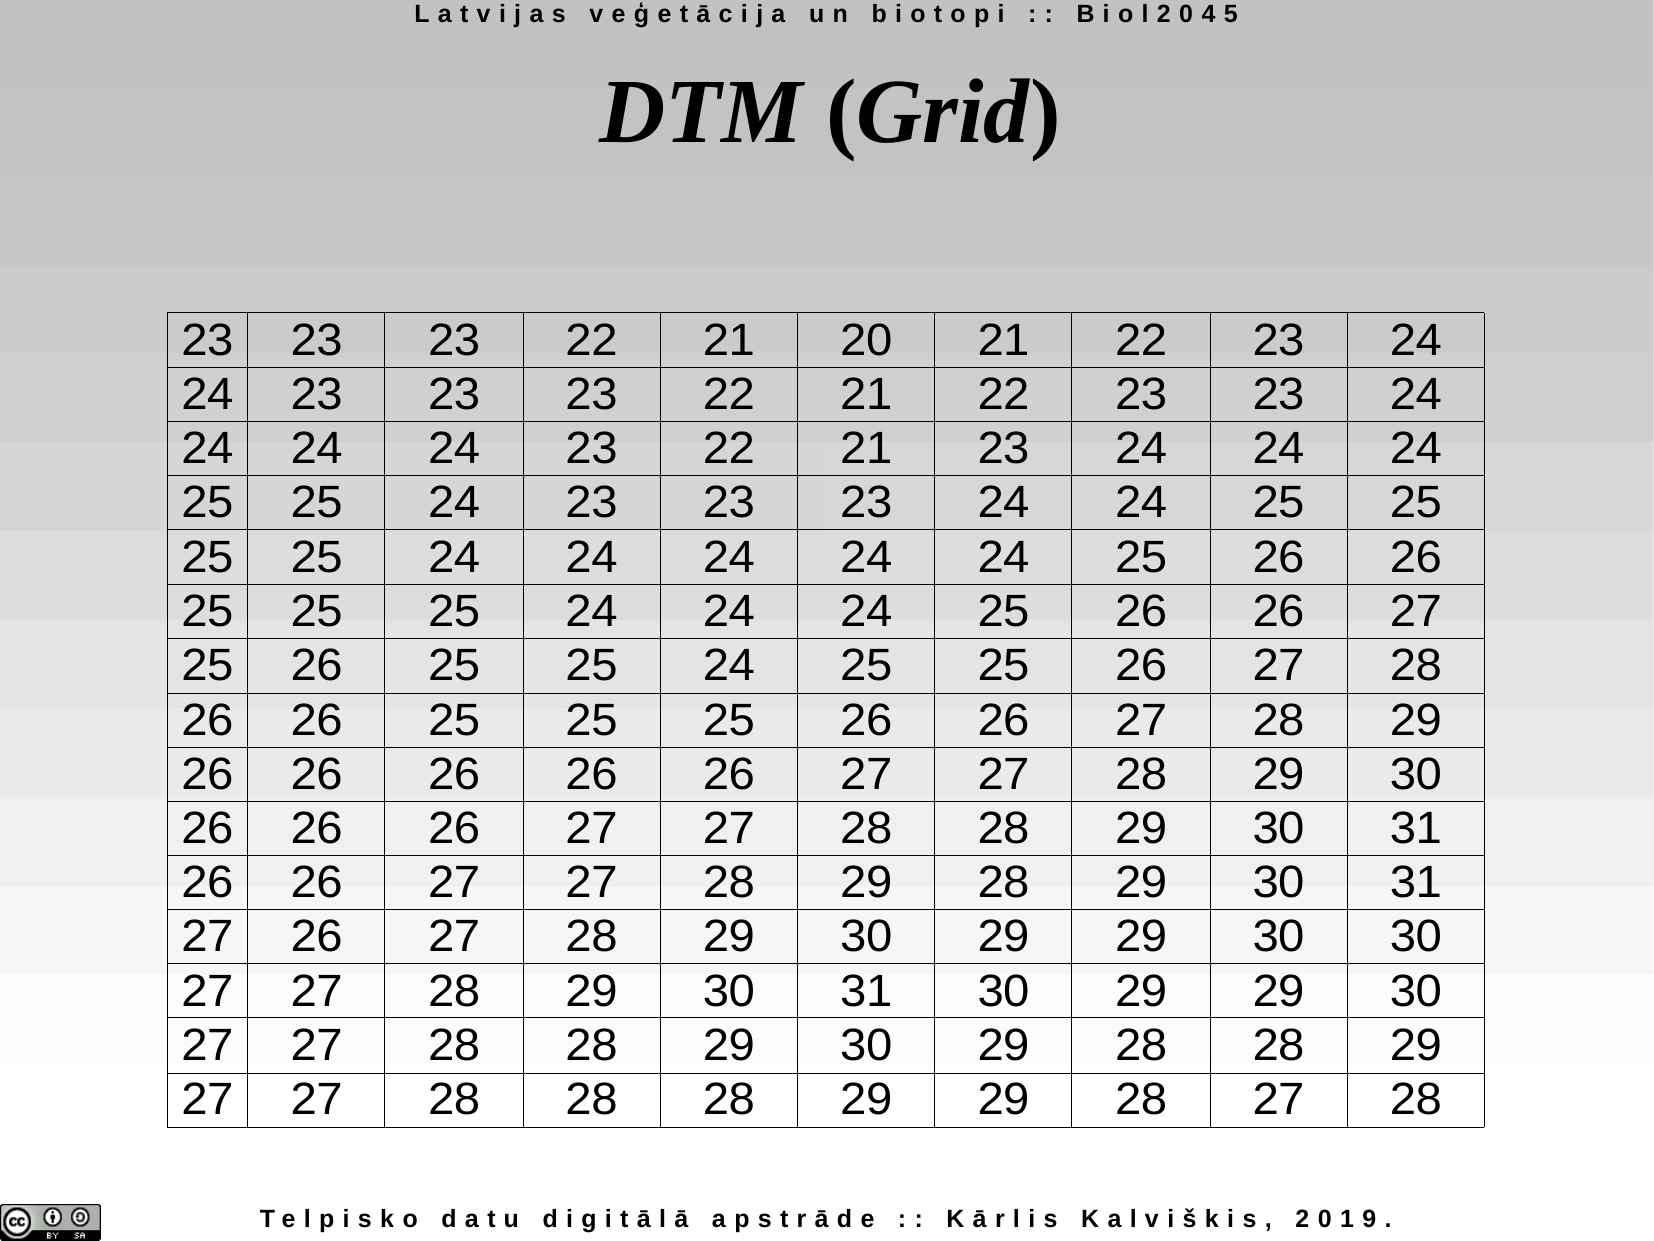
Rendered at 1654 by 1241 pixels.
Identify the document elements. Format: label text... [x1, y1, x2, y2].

title DTM (Grid) [34, 61, 1626, 296]
picture [0, 0, 1654, 1241]
chart [166, 312, 1487, 1129]
